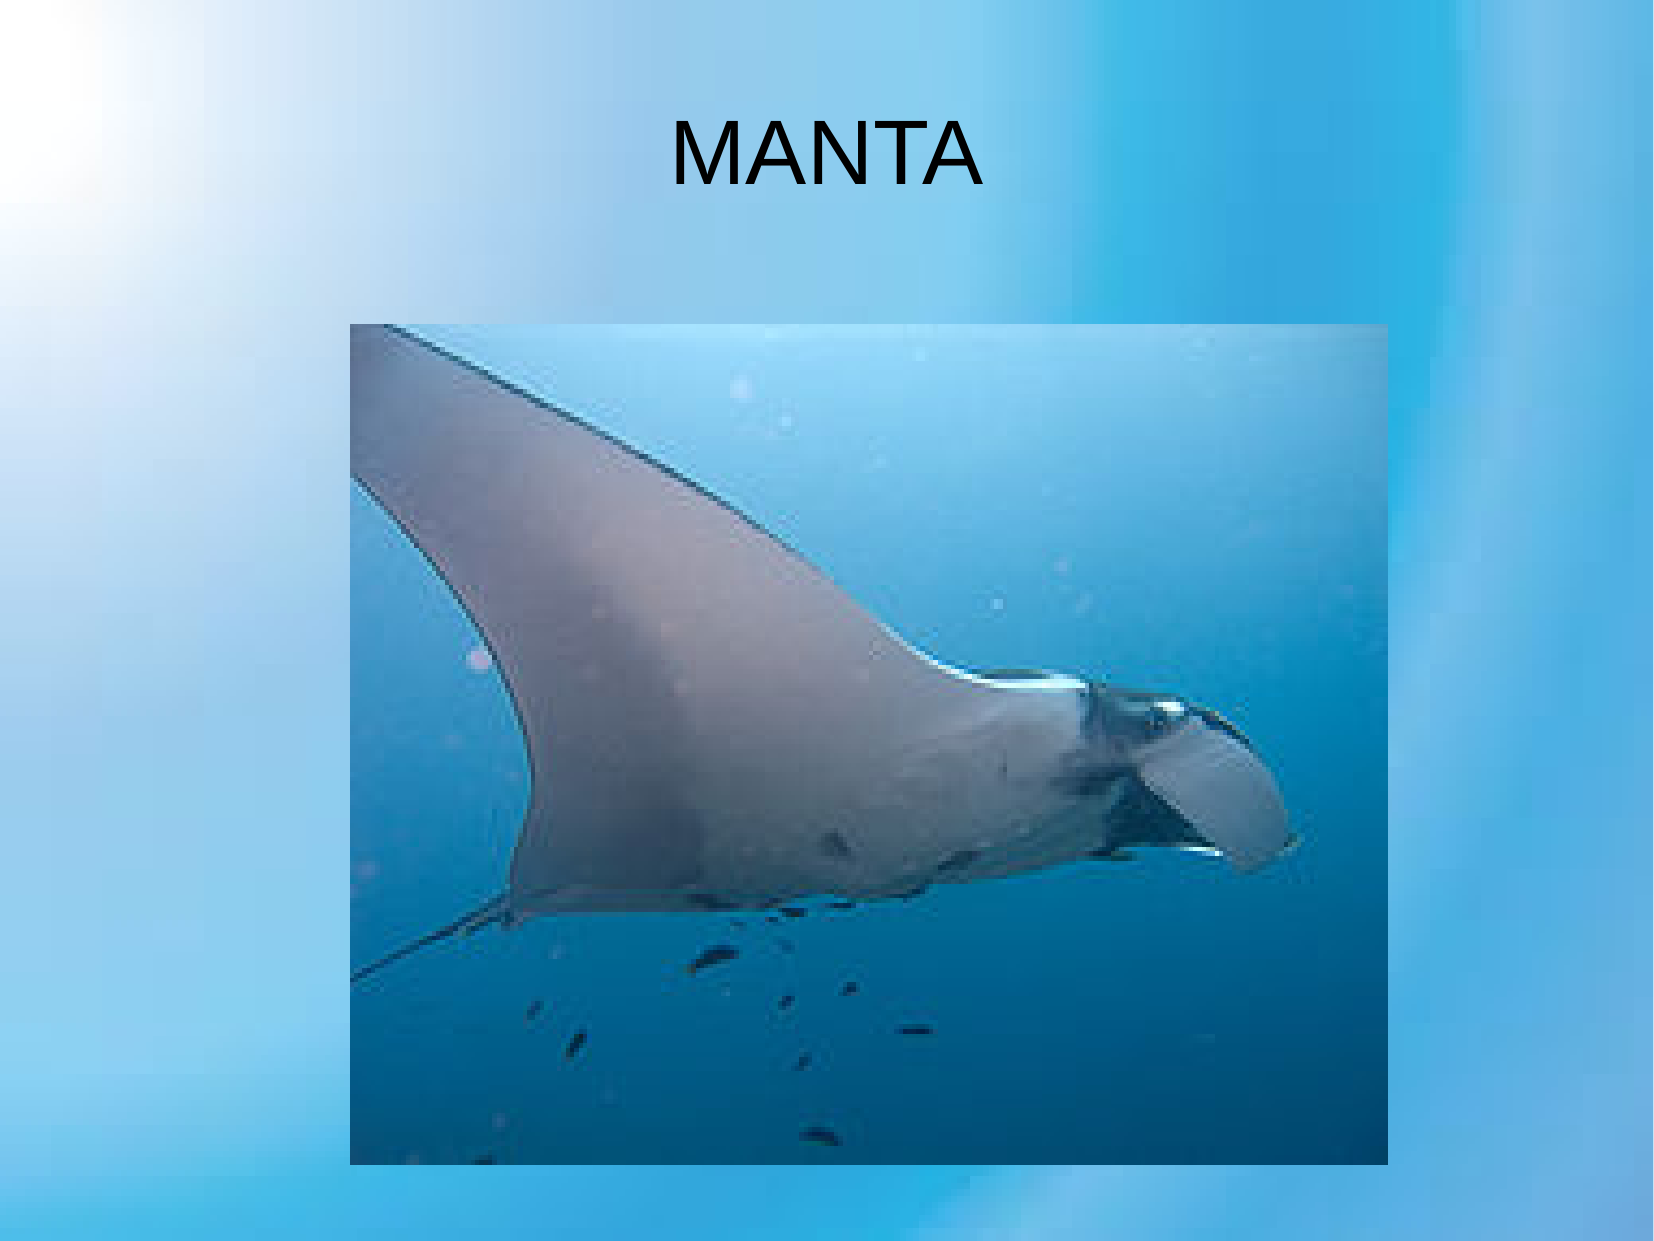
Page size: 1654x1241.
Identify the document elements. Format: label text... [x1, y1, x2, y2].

picture [0, 0, 1654, 1241]
title MANTA [82, 49, 1571, 257]
